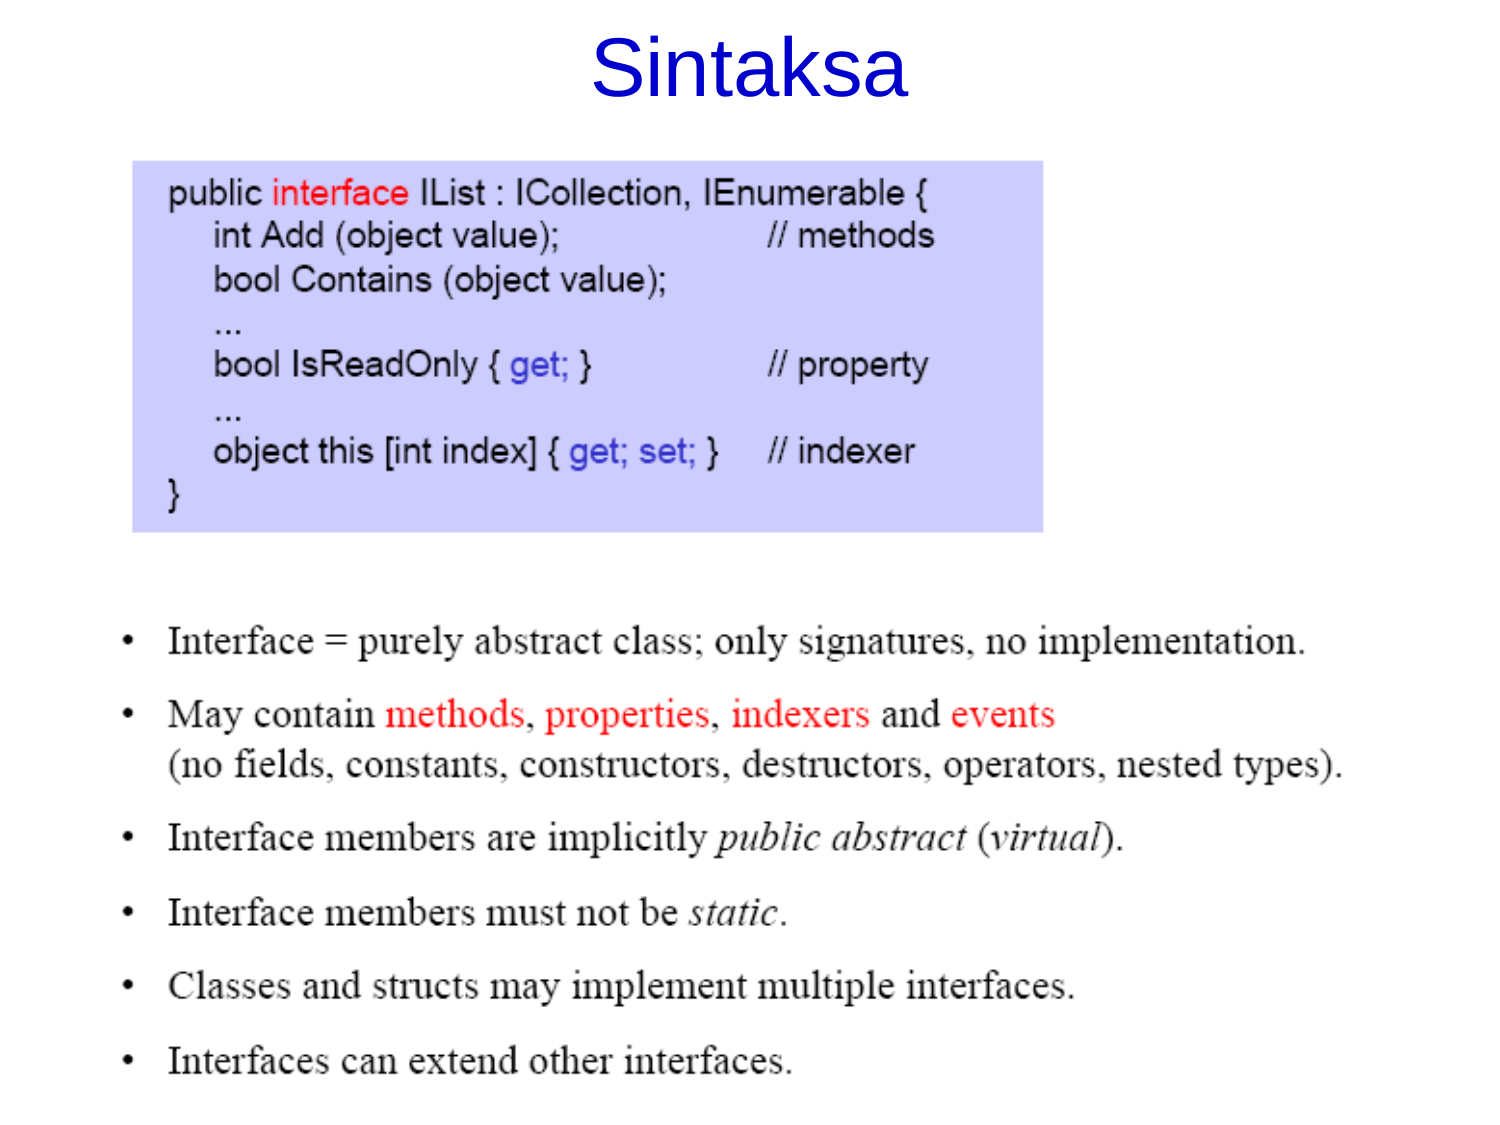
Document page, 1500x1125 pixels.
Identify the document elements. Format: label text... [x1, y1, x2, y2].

picture [100, 142, 1377, 1107]
title Sintaksa [112, 0, 1388, 126]
